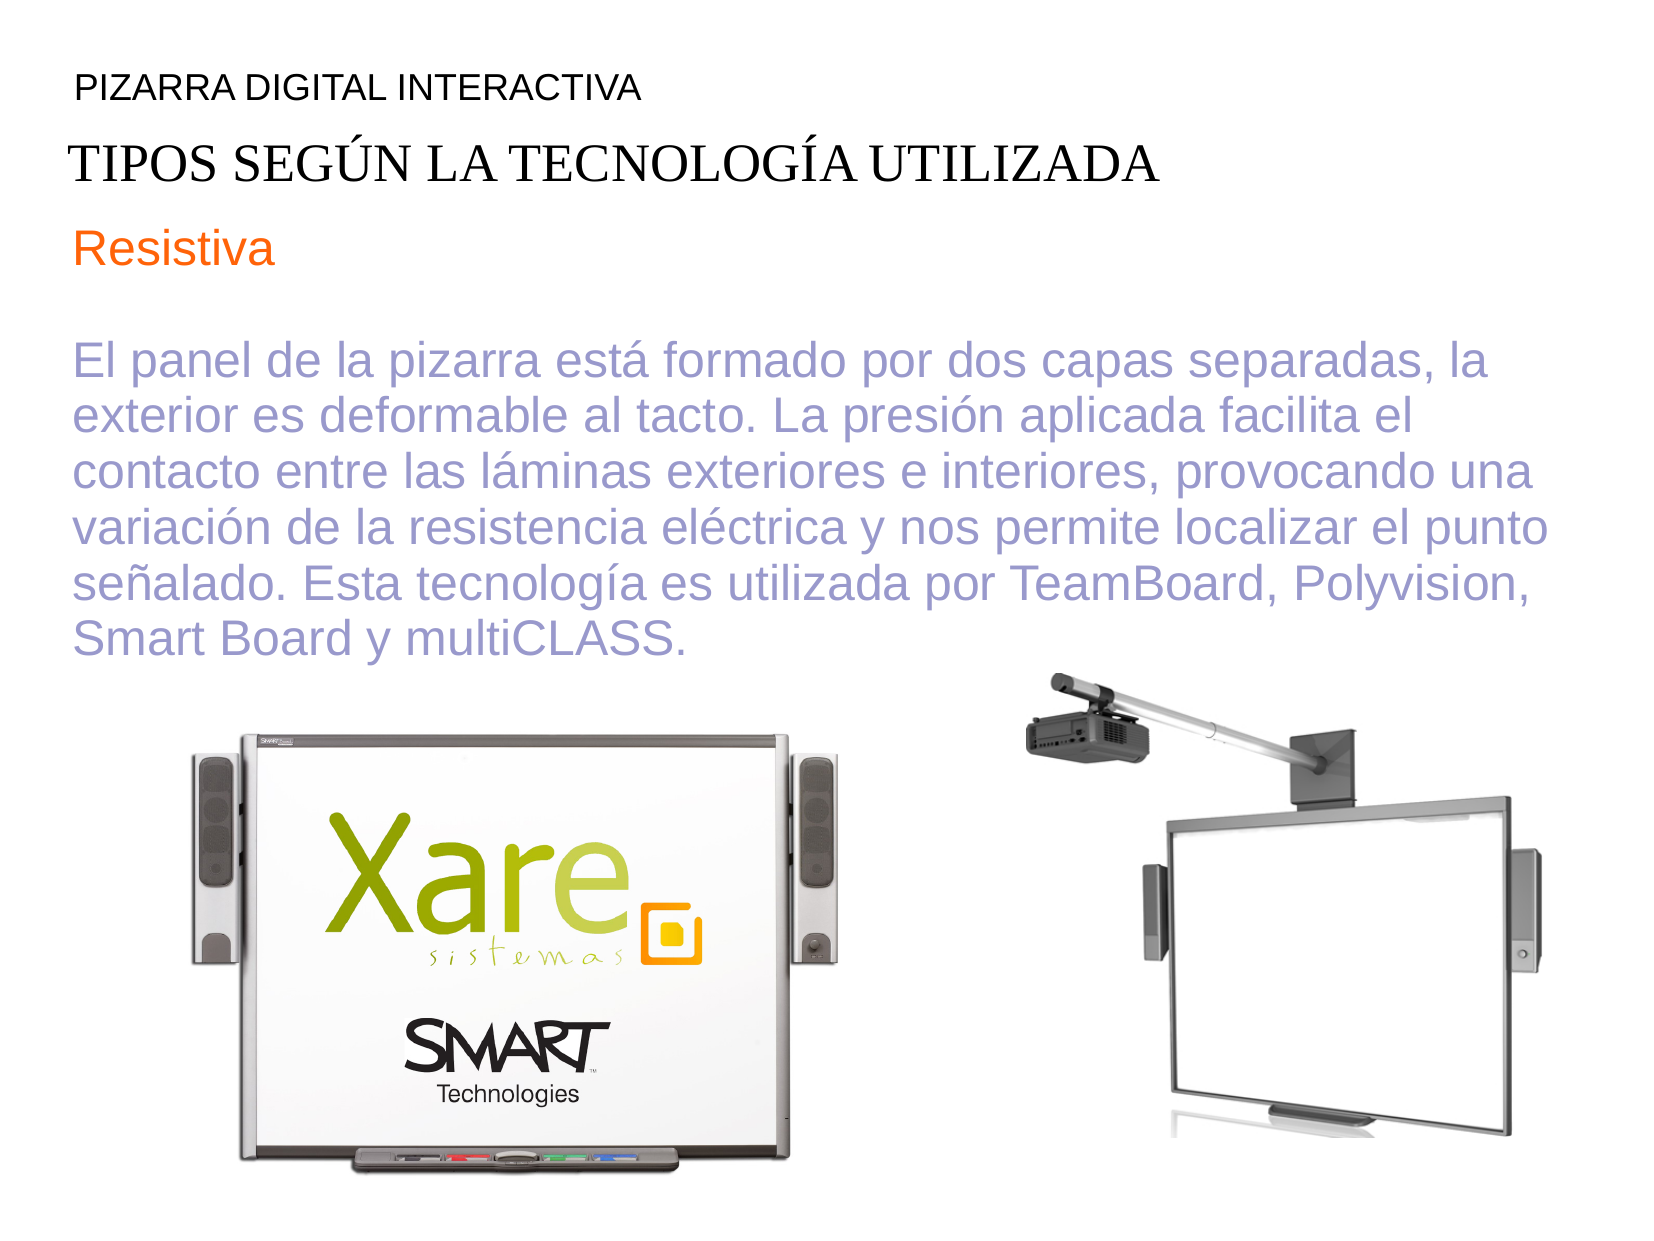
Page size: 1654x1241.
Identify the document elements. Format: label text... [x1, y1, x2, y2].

picture [1026, 673, 1544, 1138]
text_box Resistiva El panel de la pizarra está formado por dos capas separadas, la exterior es deformable al tacto. La presión aplicada facilita el contacto entre las láminas exteriores e interiores, provocando una variación de la resistencia eléctrica y nos permite localizar el punto señalado. Esta tecnología es utilizada por TeamBoard, Polyvision, Smart Board y multiCLASS. [57, 212, 1599, 674]
text_box TIPOS SEGÚN LA TECNOLOGÍA UTILIZADA [53, 126, 1530, 201]
picture [183, 727, 849, 1183]
text_box PIZARRA DIGITAL INTERACTIVA [59, 59, 1565, 116]
